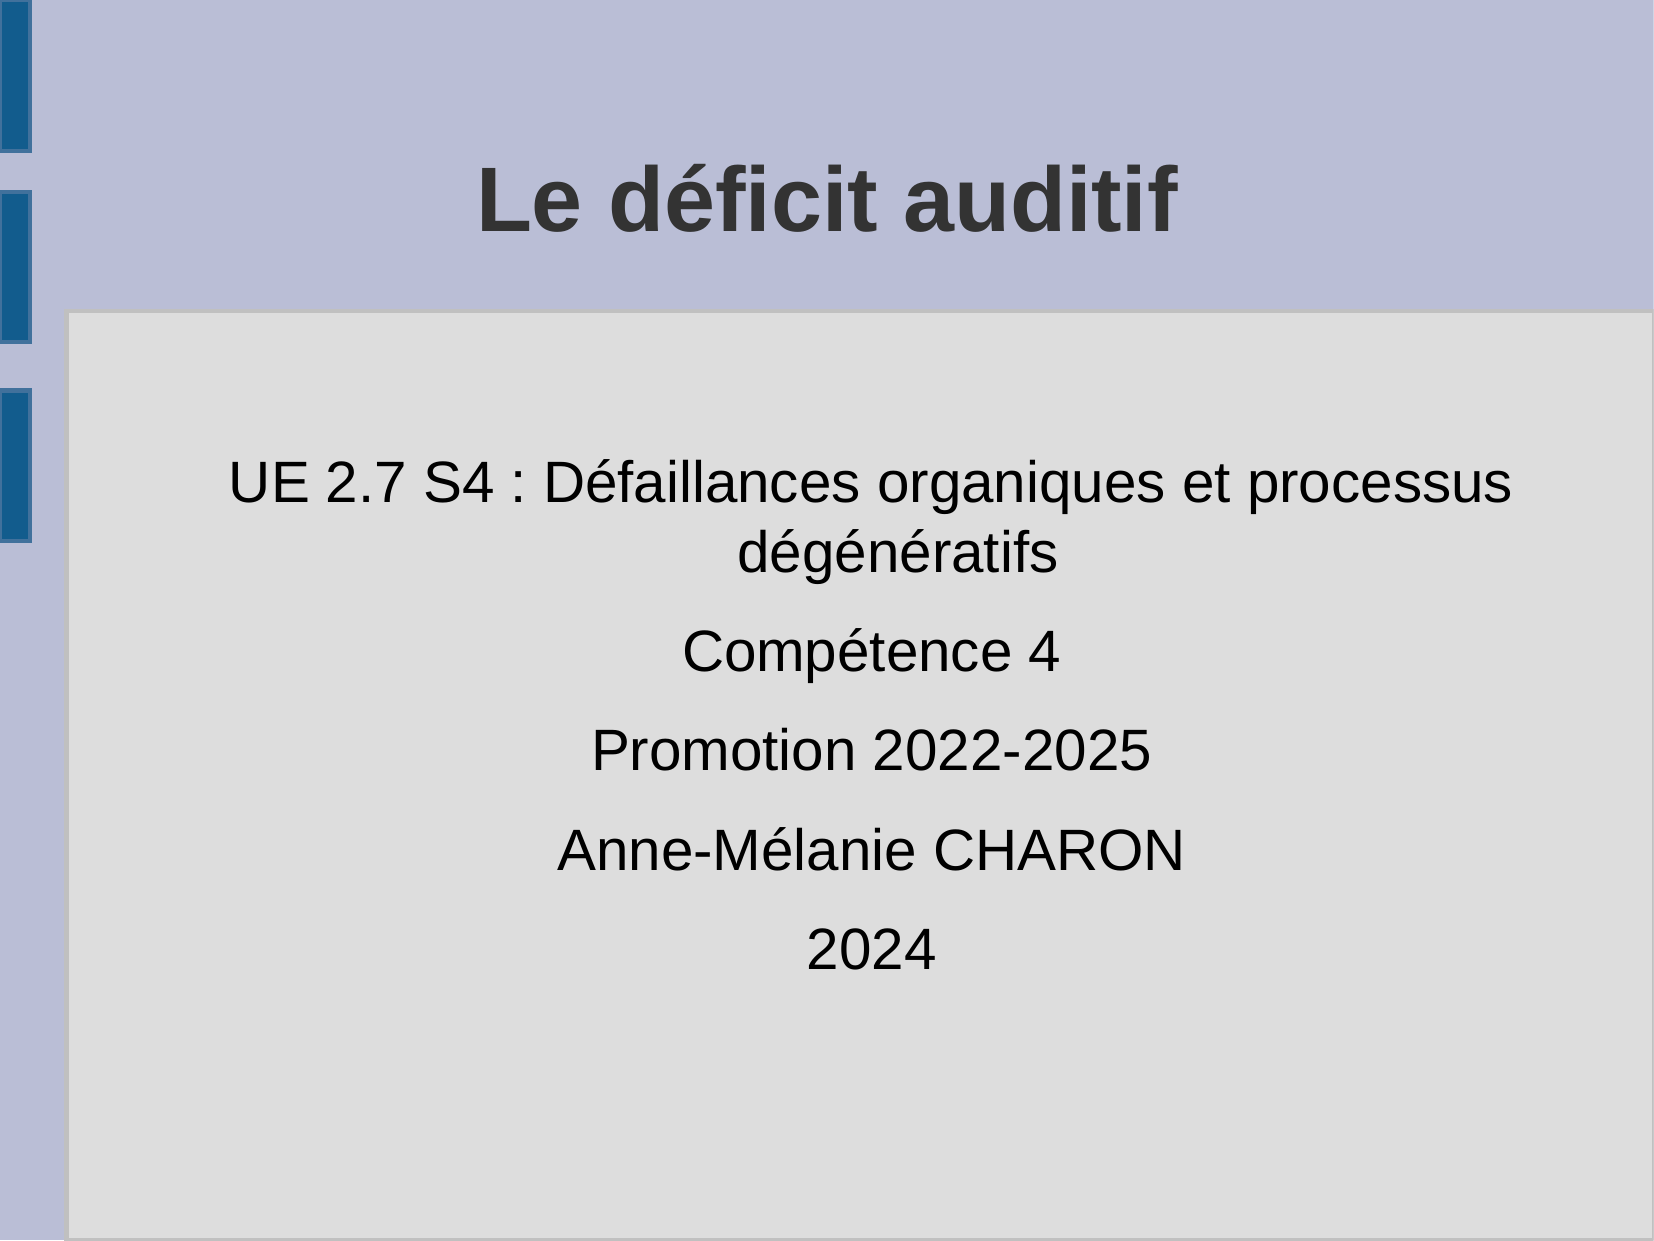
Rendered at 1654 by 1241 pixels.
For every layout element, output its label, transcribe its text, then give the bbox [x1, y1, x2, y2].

title Le déficit auditif [121, 91, 1534, 299]
list UE 2.7 S4 : Défaillances organiques et processus dégénératifs Compétence 4 Promotion 2022-2025 Anne-Mélanie CHARON 2024 [121, 344, 1534, 987]
